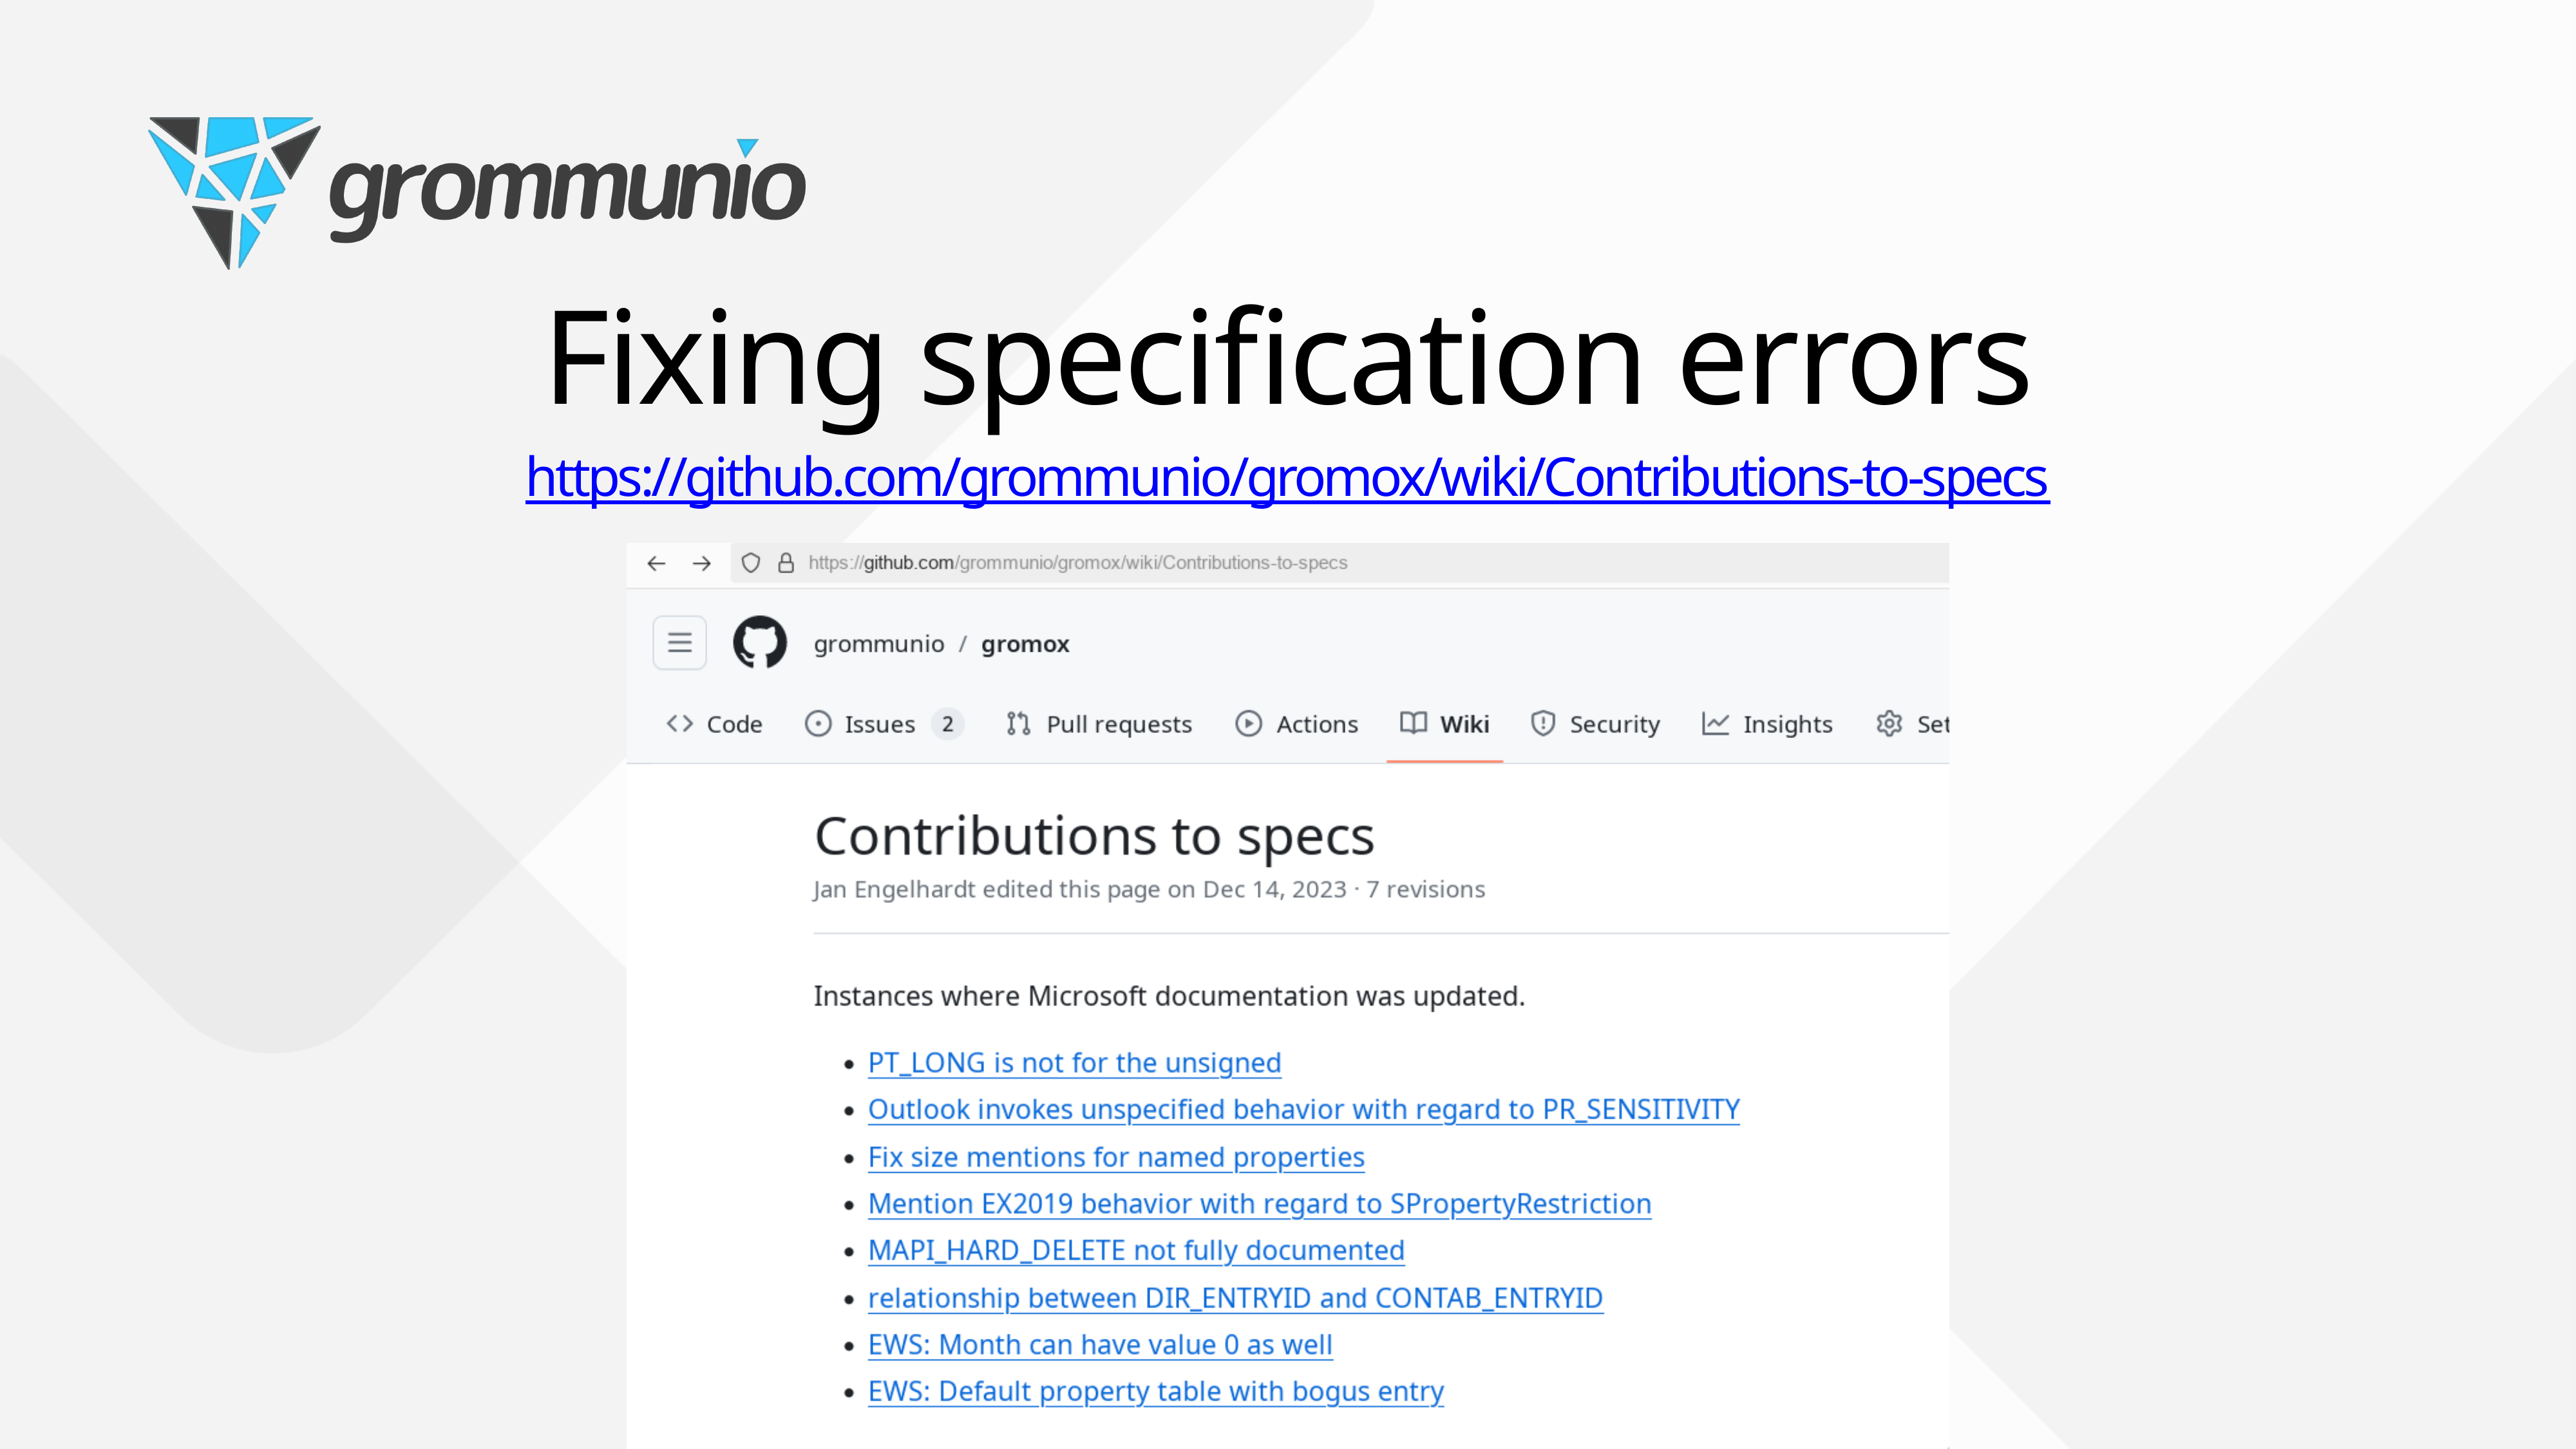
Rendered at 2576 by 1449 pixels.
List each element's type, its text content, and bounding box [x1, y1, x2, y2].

picture [0, 0, 2576, 1449]
list Fixing specification errors [127, 162, 2449, 572]
text_box https://github.com/grommunio/gromox/wiki/Contributions-to-specs [164, 424, 2412, 532]
